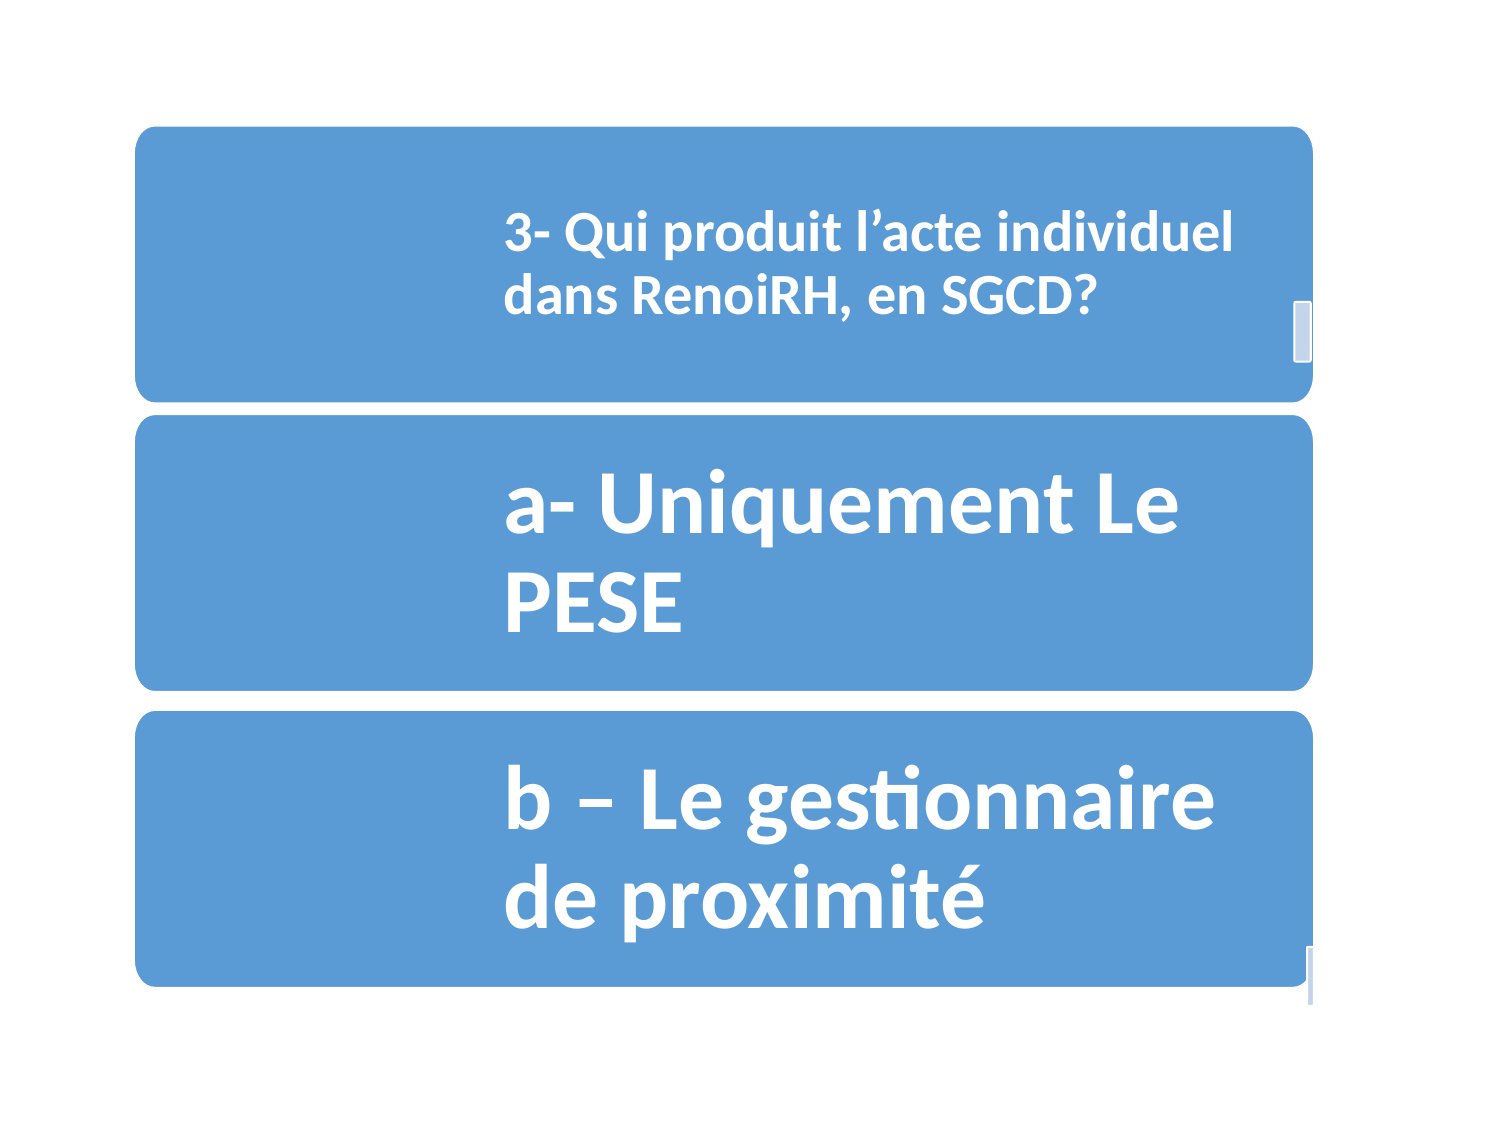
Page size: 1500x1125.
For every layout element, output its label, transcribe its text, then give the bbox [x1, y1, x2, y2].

text_box [1307, 947, 1314, 1006]
text_box 3- Qui produit l’acte individuel dans RenoiRH, en SGCD? [133, 125, 1315, 404]
text_box a- Uniquement Le PESE [133, 414, 1315, 692]
text_box b – Le gestionnaire de proximité [133, 709, 1315, 988]
text_box [1294, 301, 1311, 362]
